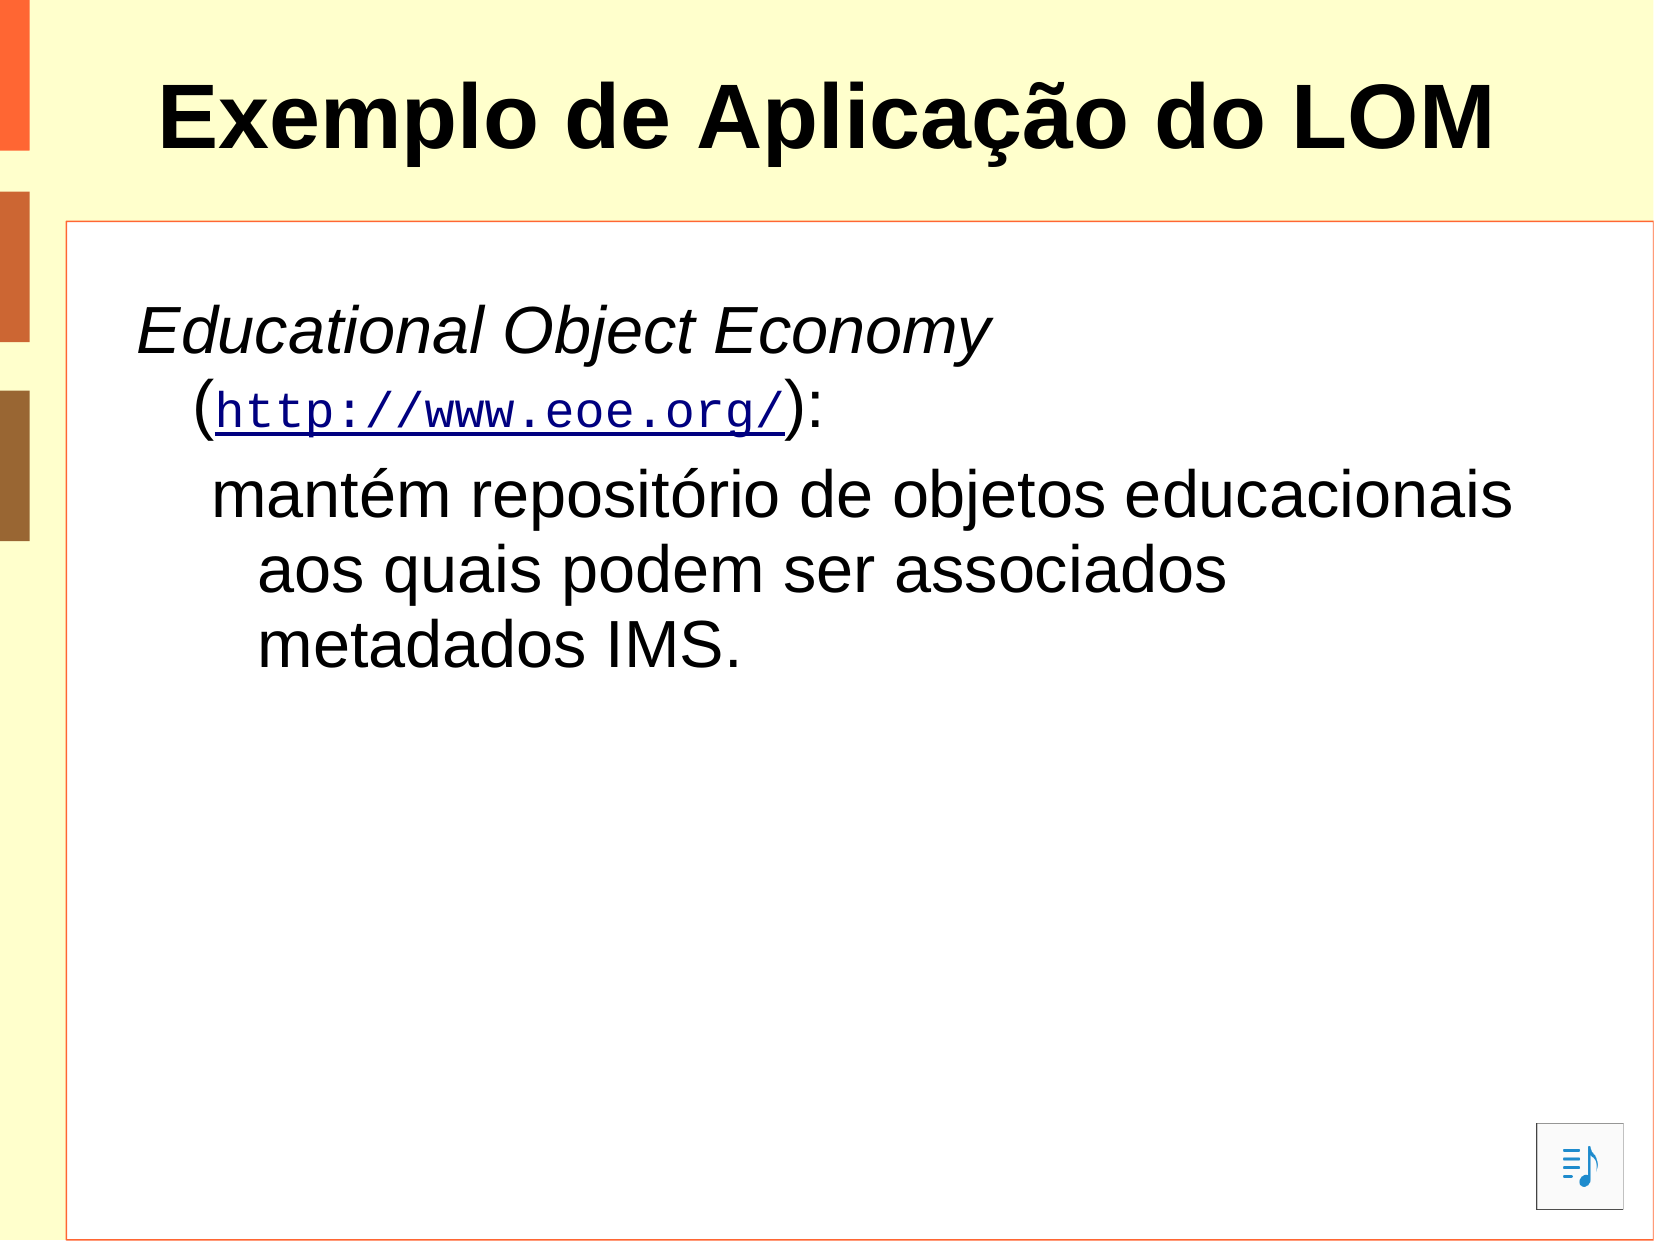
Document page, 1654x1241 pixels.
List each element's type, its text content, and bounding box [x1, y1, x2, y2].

text_box [1535, 1122, 1625, 1211]
title Exemplo de Aplicação do LOM [121, 6, 1534, 229]
list Educational Object Economy (http://www.eoe.org/): mantém repositório de objetos educacionais aos quais podem ser associados metadados IMS. [121, 284, 1534, 1181]
